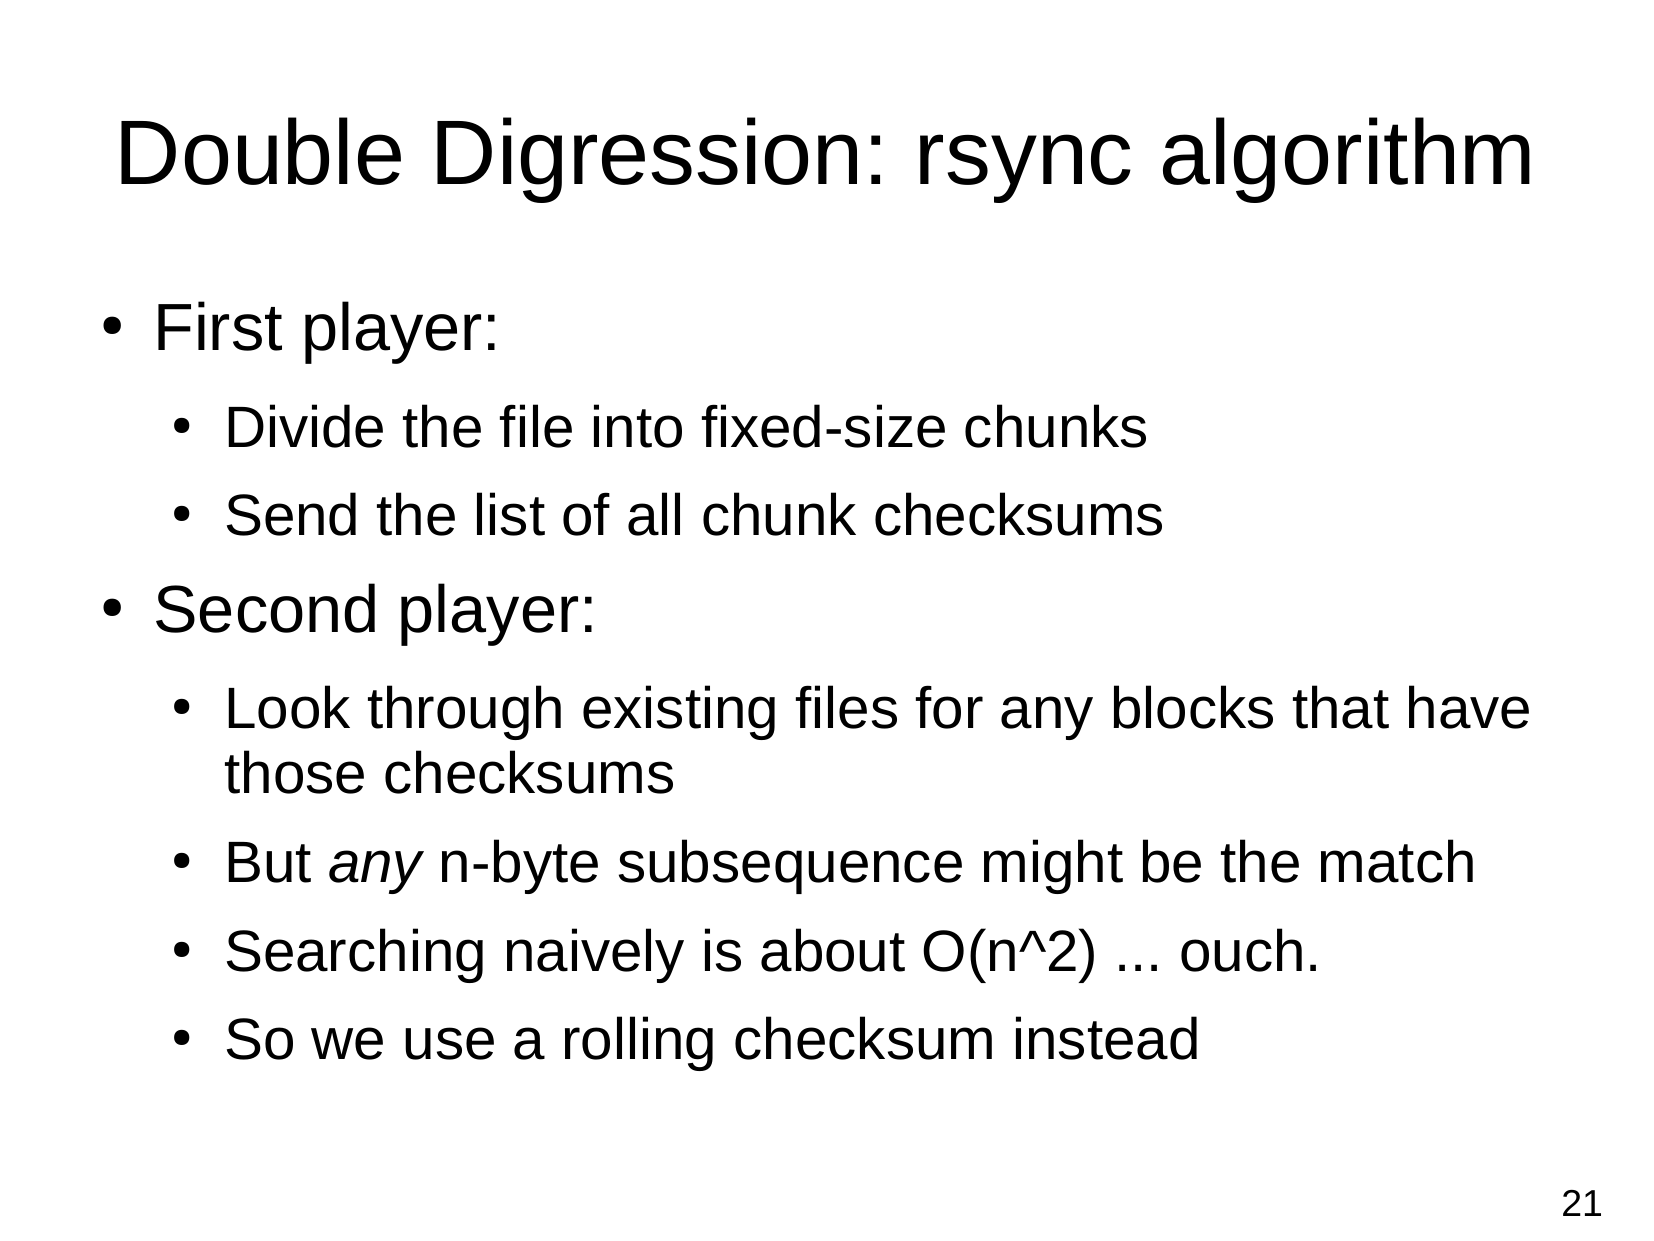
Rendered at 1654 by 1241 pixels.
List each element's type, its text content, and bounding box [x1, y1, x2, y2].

text_box 21 [1546, 1174, 1619, 1232]
title Double Digression: rsync algorithm [82, 49, 1571, 257]
list First player: Divide the file into fixed-size chunks Send the list of all chunk checksums Second player: Look through existing files for any blocks that have those checksums But any n-byte subsequence might be the match Searching naively is about O(n^2) ... ouch. So we use a rolling checksum instead [82, 290, 1571, 1109]
